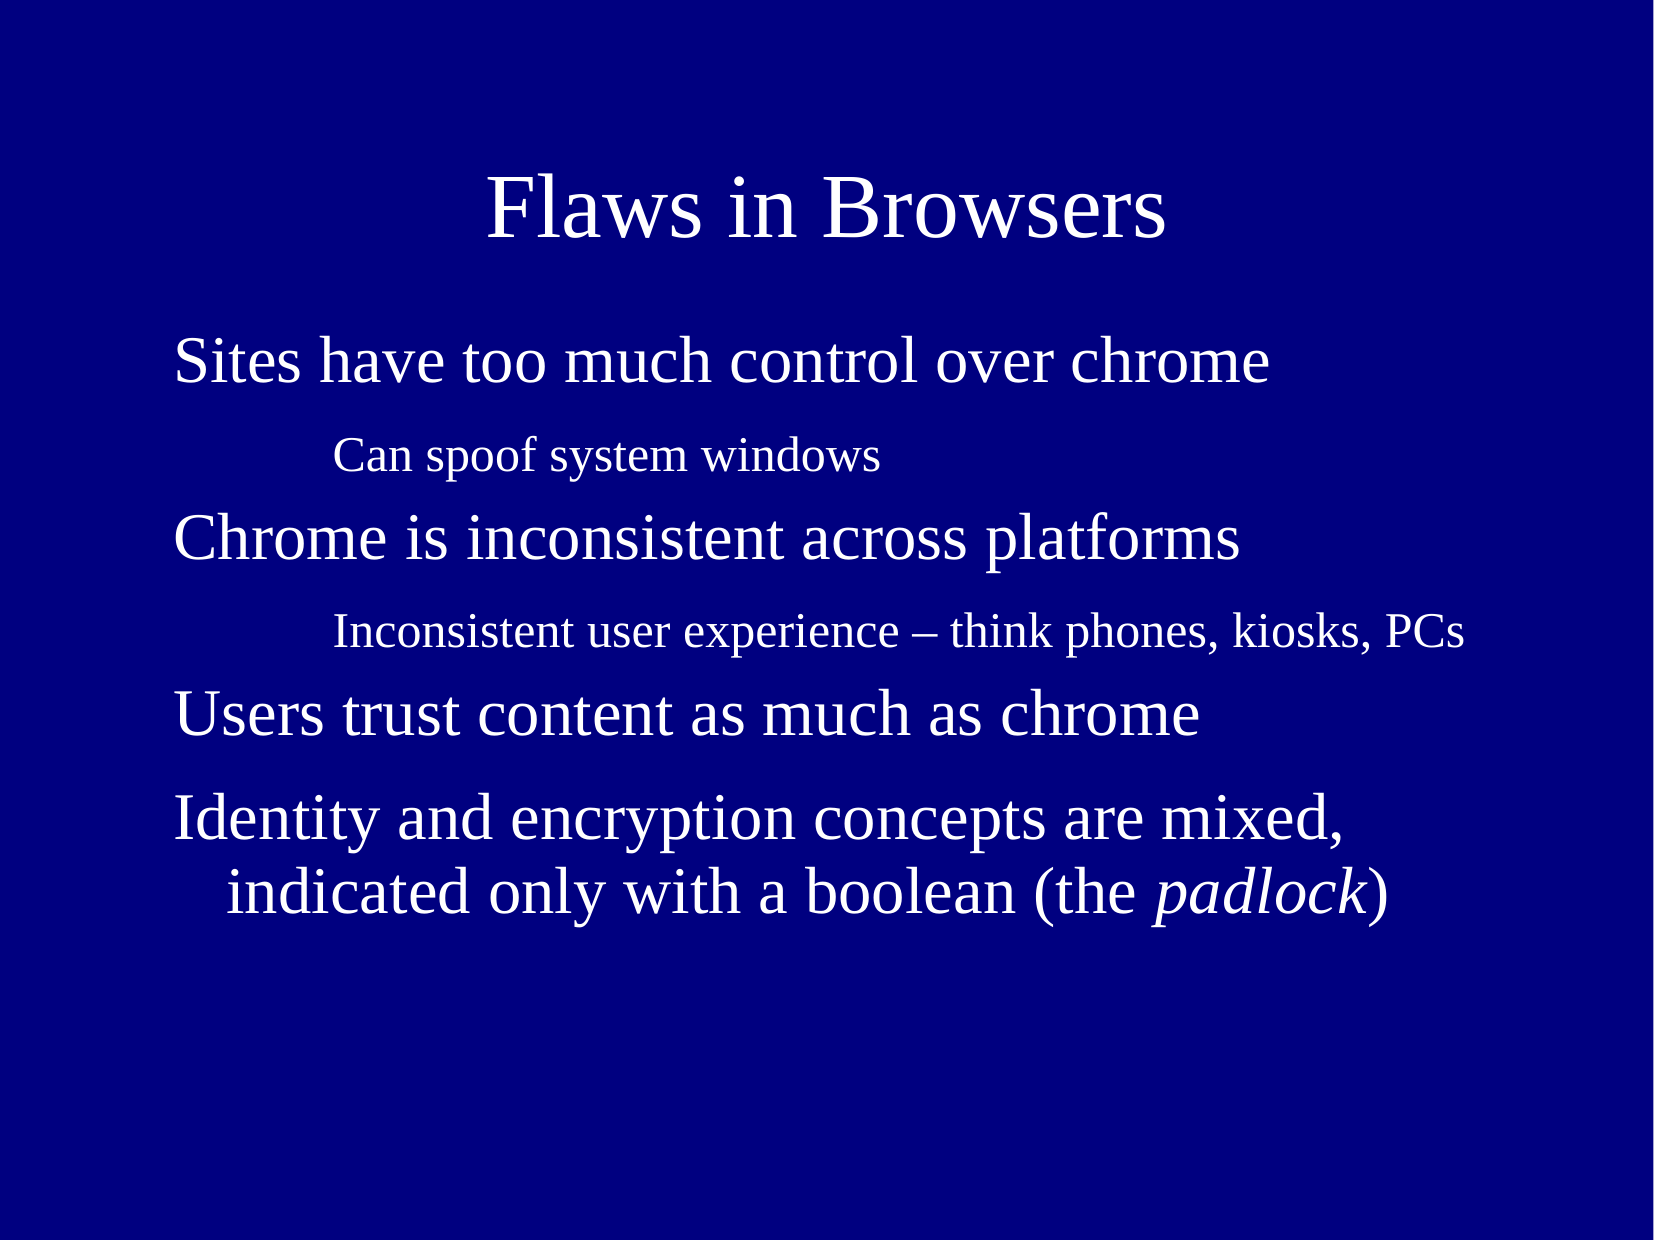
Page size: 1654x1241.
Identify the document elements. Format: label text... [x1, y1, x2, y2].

title Flaws in Browsers [121, 102, 1534, 311]
list Sites have too much control over chrome Can spoof system windows Chrome is inconsistent across platforms Inconsistent user experience – think phones, kiosks, PCs Users trust content as much as chrome Identity and encryption concepts are mixed, indicated only with a boolean (the padlock) [155, 323, 1519, 1105]
